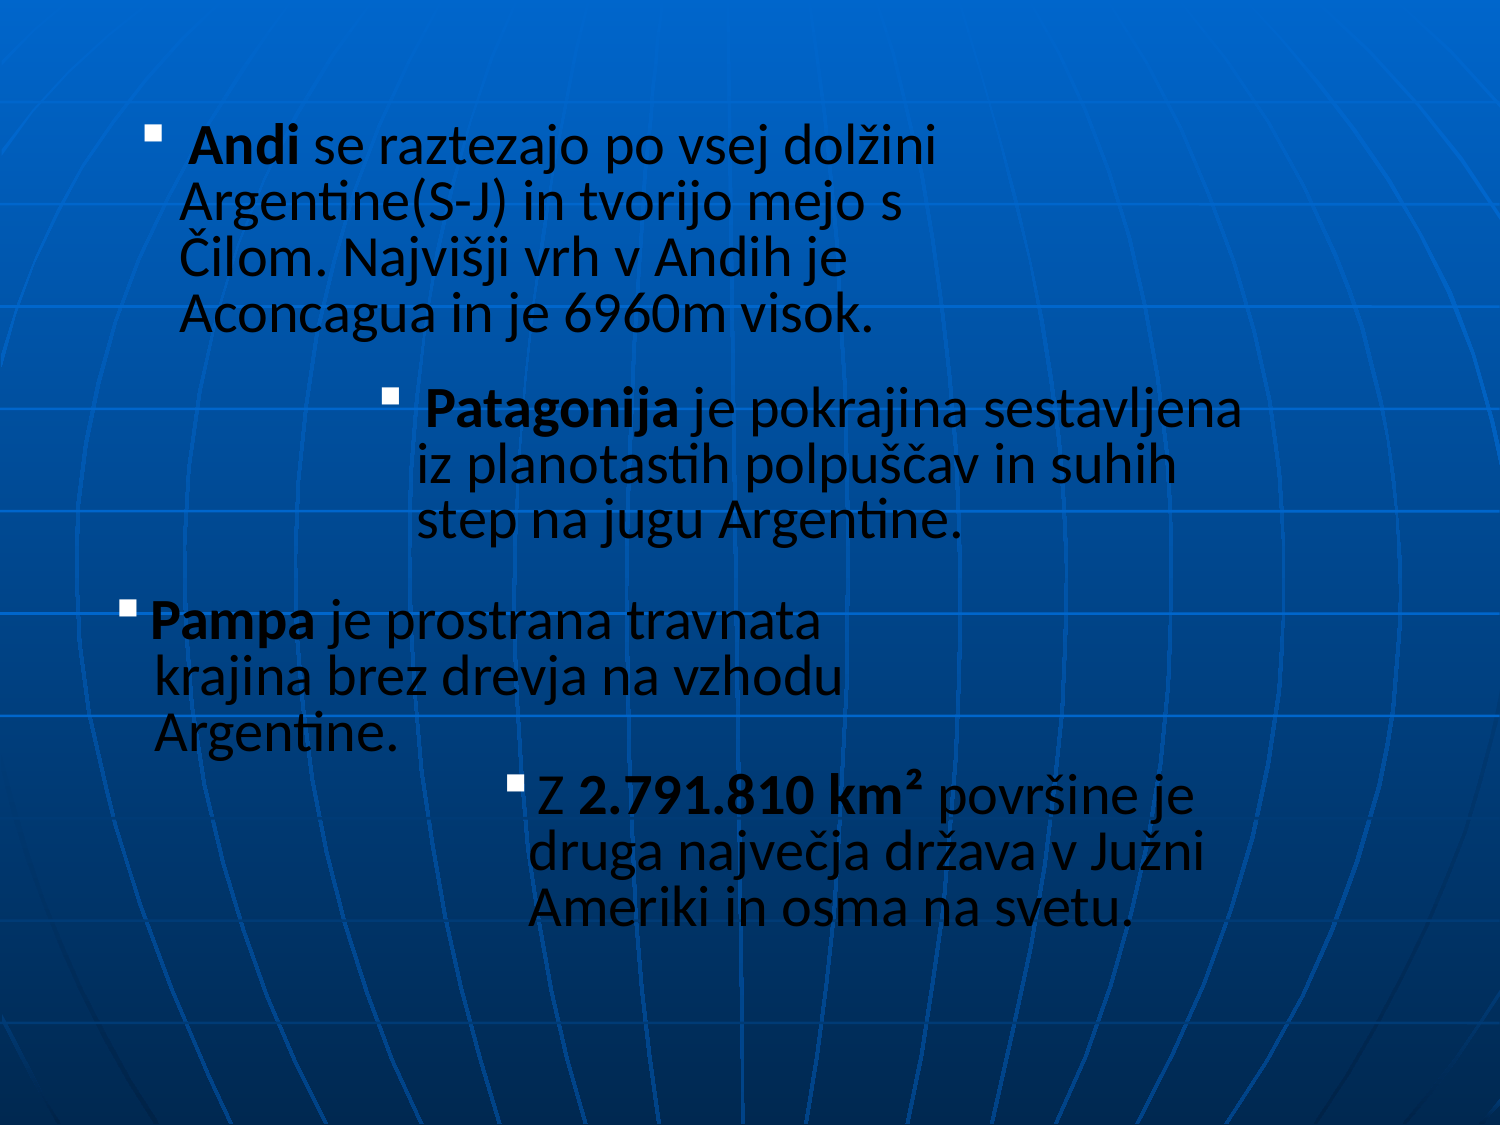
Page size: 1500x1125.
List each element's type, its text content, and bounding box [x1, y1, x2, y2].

text_box Z 2.791.810 km² površine je druga največja država v Južni Ameriki in osma na svetu. [487, 762, 1263, 1002]
text_box Patagonija je pokrajina sestavljena iz planotastih polpuščav in suhih step na jugu Argentine. [362, 374, 1325, 558]
text_box Andi se raztezajo po vsej dolžini Argentine(S-J) in tvorijo mejo s Čilom. Najvišji vrh v Andih je Aconcagua in je 6960m visok. [125, 112, 1050, 352]
text_box Pampa je prostrana travnata krajina brez drevja na vzhodu Argentine. [99, 587, 988, 771]
